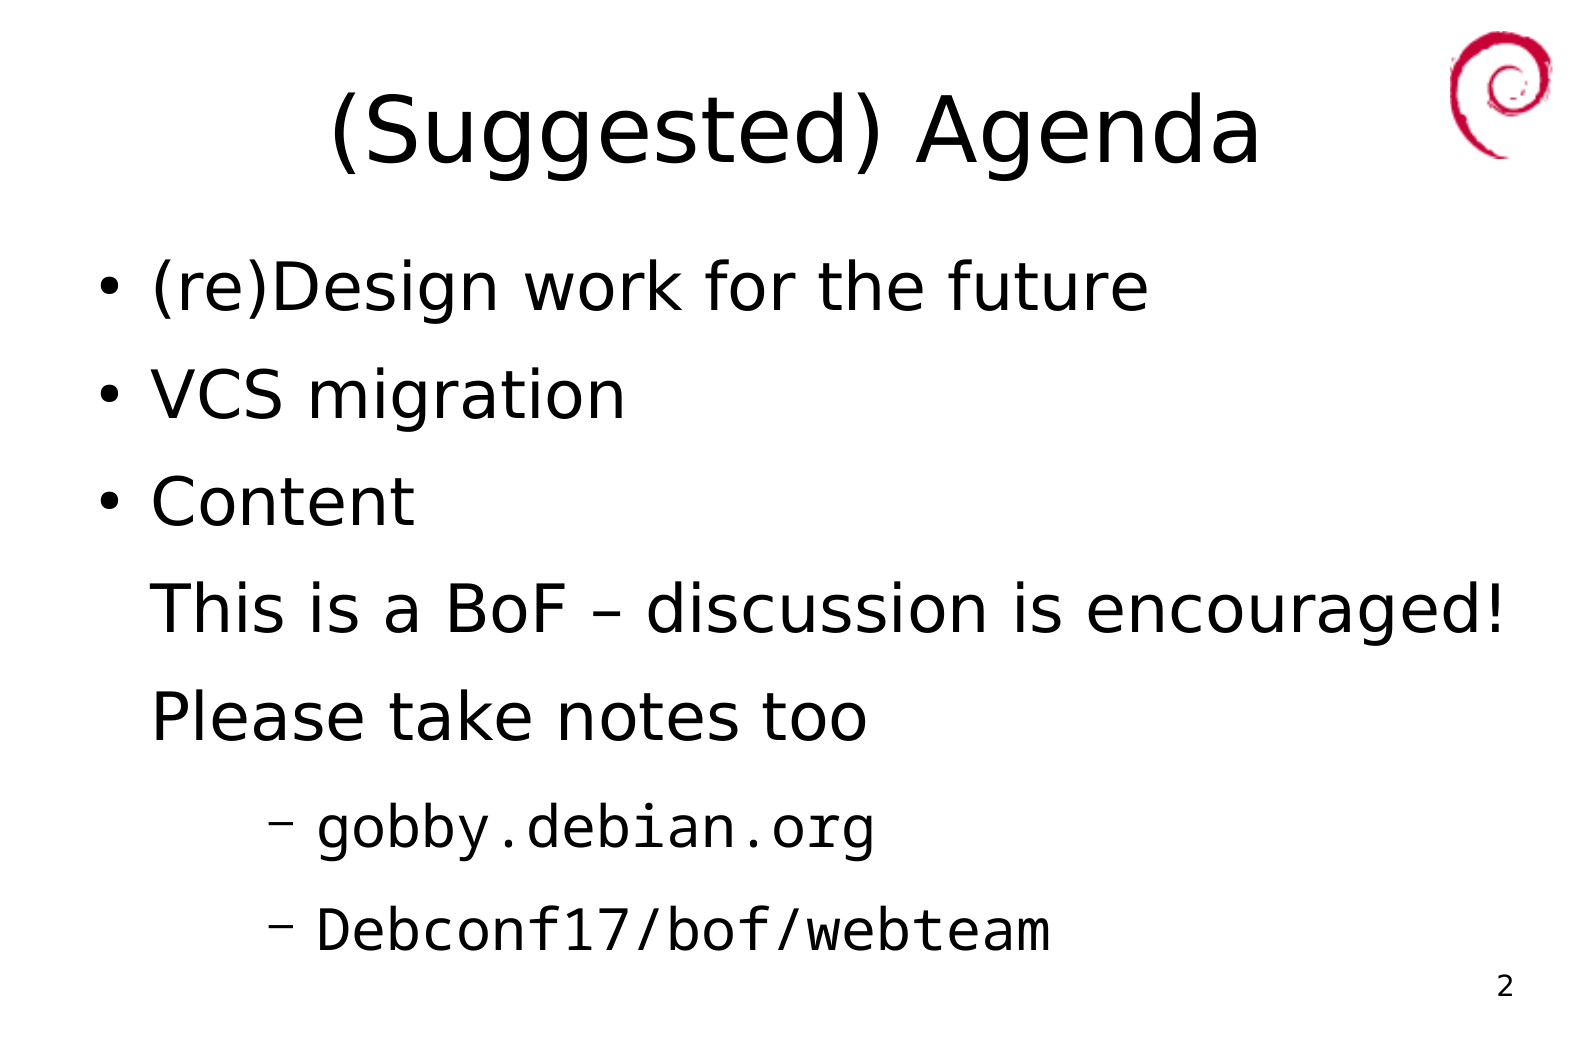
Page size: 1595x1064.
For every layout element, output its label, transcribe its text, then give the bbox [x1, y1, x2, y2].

title (Suggested) Agenda [79, 42, 1515, 220]
list (re)Design work for the future VCS migration Content This is a BoF – discussion is encouraged! Please take notes too gobby.debian.org Debconf17/bof/webteam [79, 248, 1515, 1052]
picture [1450, 31, 1555, 159]
